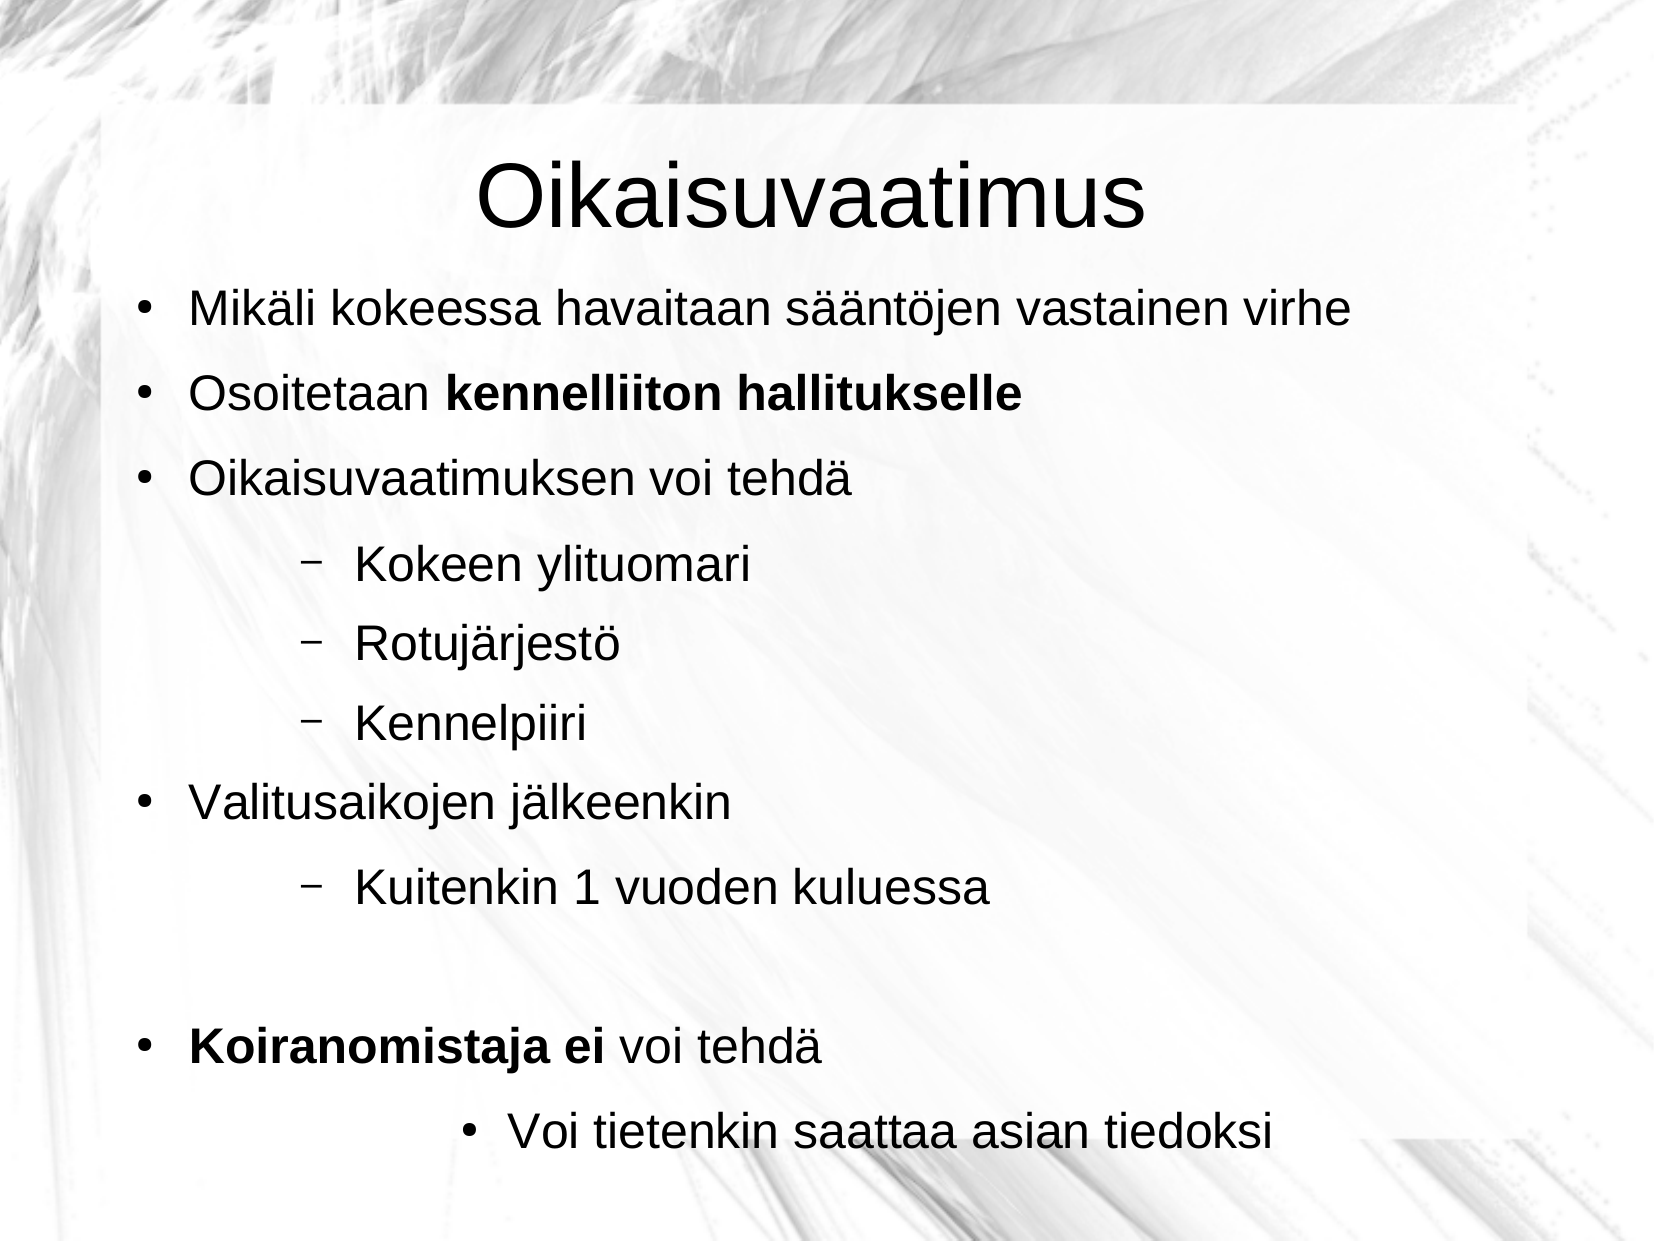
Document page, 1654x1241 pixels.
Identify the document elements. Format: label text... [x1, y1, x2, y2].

title Oikaisuvaatimus [118, 112, 1506, 280]
picture [0, 0, 1654, 1241]
list Mikäli kokeessa havaitaan sääntöjen vastainen virhe Osoitetaan kennelliiton hallitukselle Oikaisuvaatimuksen voi tehdä Kokeen ylituomari Rotujärjestö Kennelpiiri Valitusaikojen jälkeenkin Kuitenkin 1 vuoden kuluessa Koiranomistaja ei voi tehdä Voi tietenkin saattaa asian tiedoksi [118, 280, 1571, 1231]
